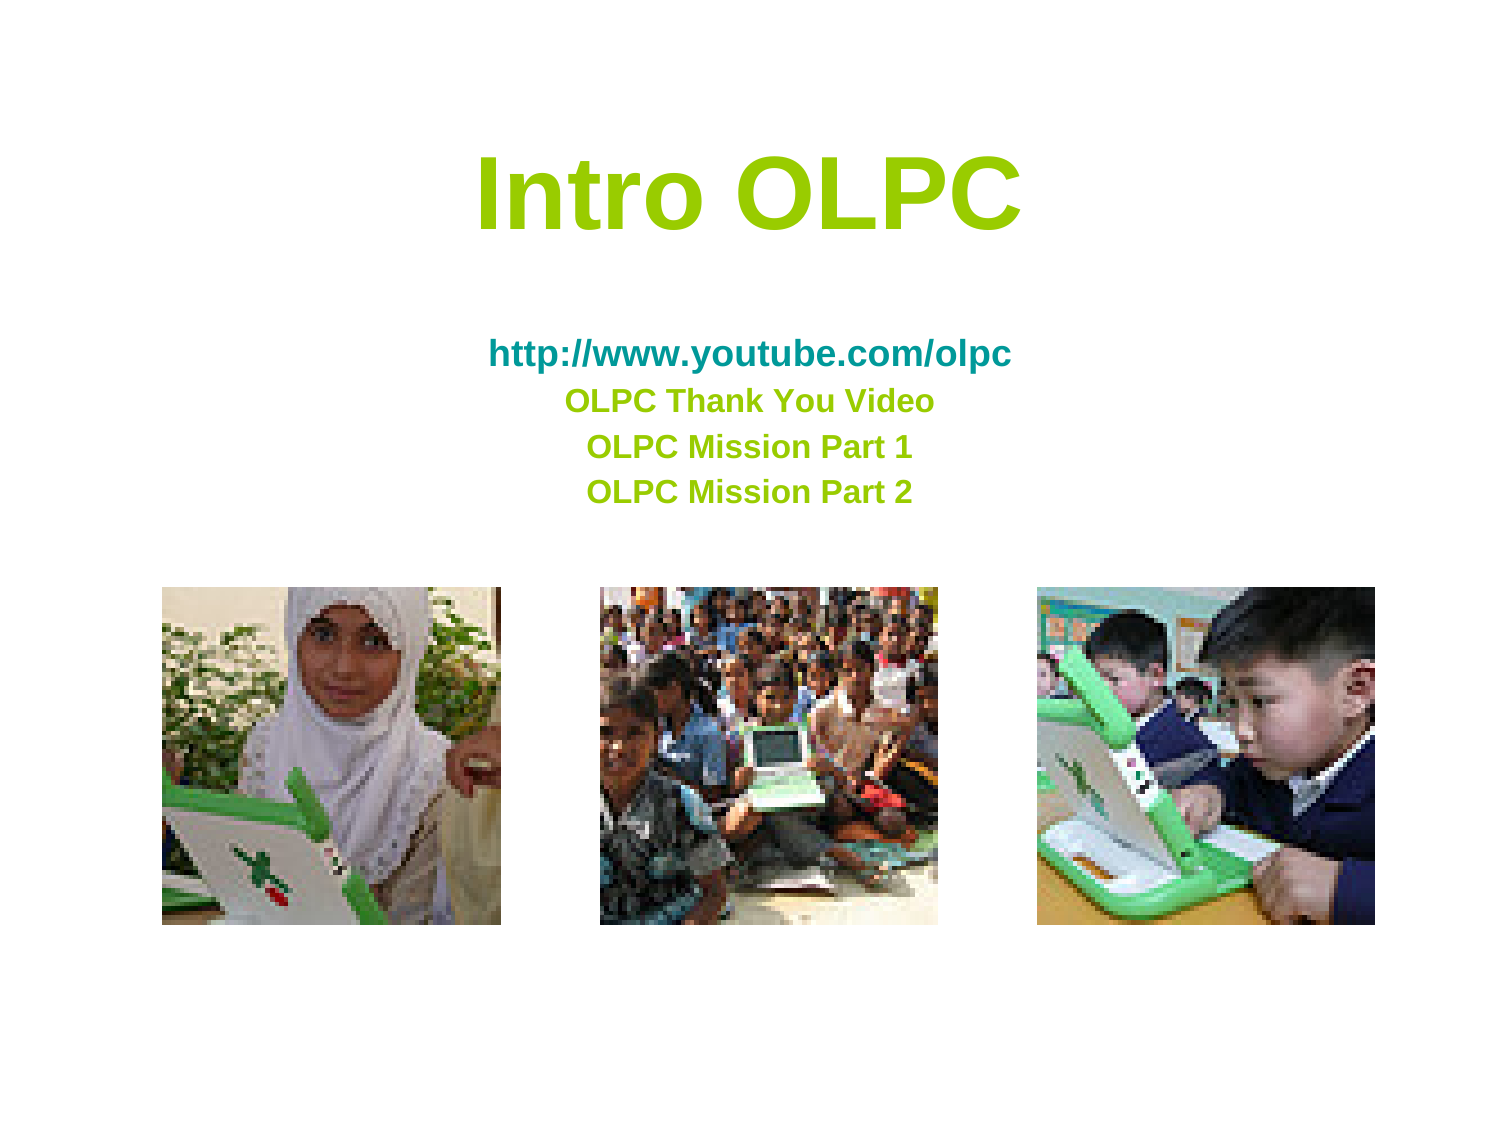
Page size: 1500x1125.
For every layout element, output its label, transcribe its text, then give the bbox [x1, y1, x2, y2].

picture [162, 587, 501, 925]
picture [1037, 587, 1375, 925]
picture [600, 587, 938, 925]
list http://www.youtube.com/olpc OLPC Thank You Video OLPC Mission Part 1 OLPC Mission Part 2 [437, 324, 1063, 576]
title Intro OLPC [112, 99, 1388, 288]
